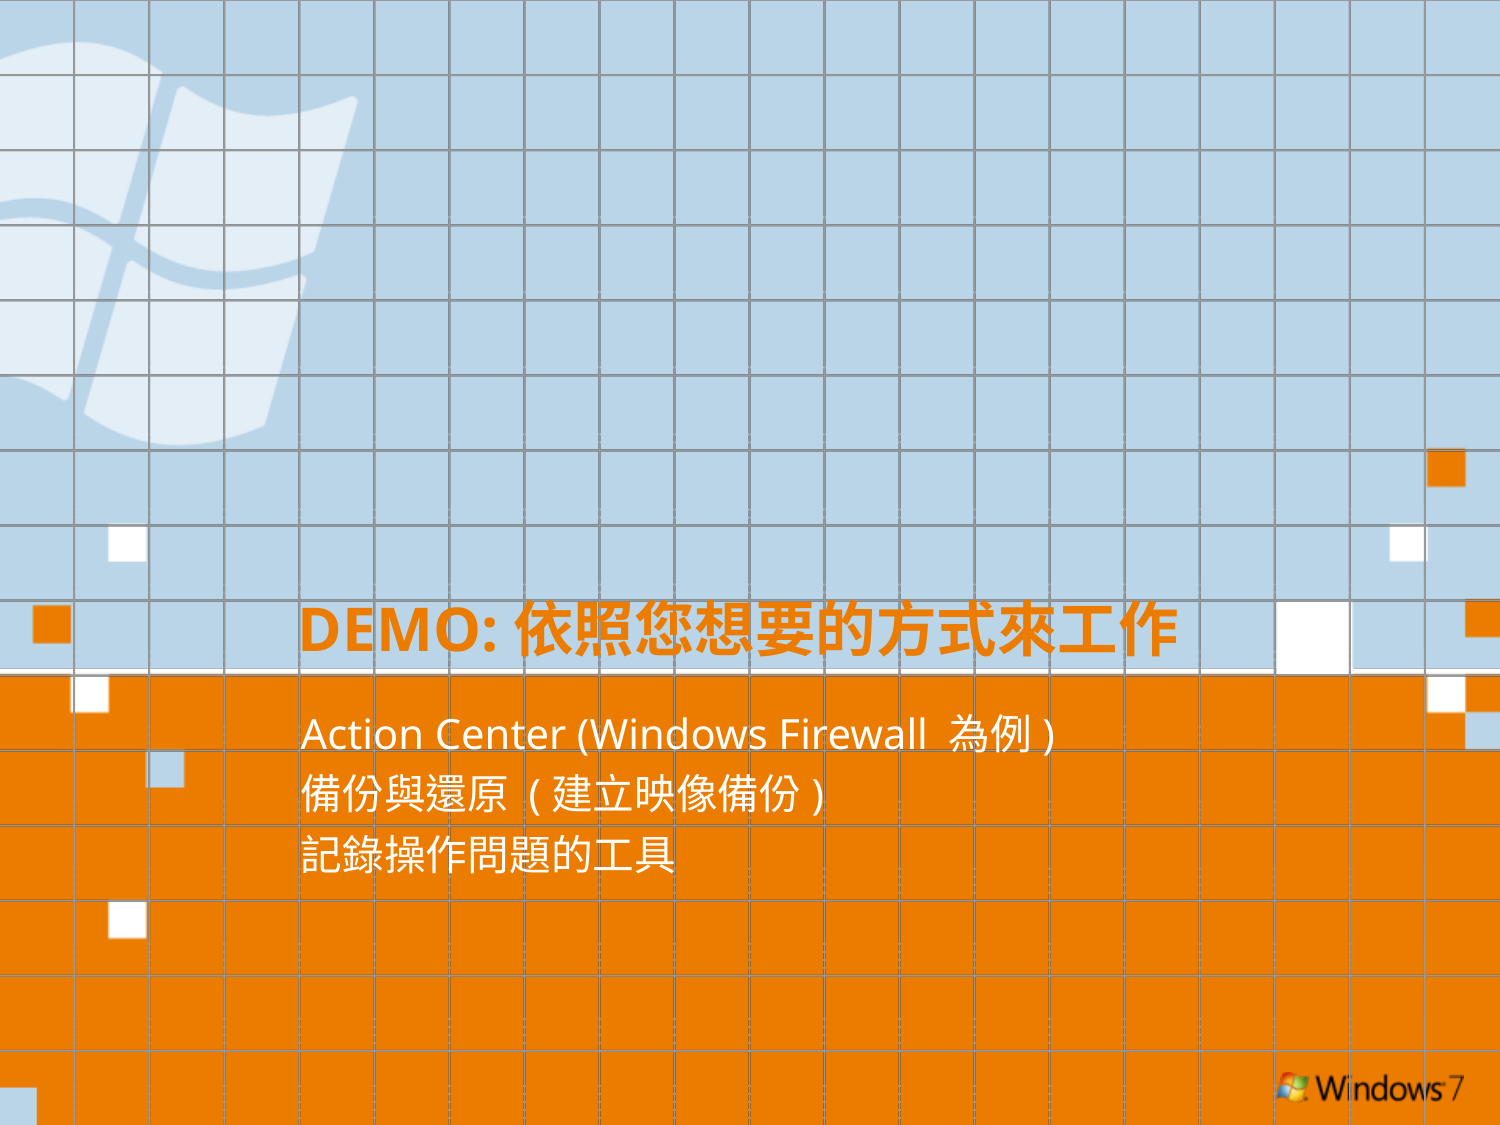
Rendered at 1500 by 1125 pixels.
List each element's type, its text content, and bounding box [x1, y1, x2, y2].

list Action Center (Windows Firewall 為例) 備份與還原 (建立映像備份) 記錄操作問題的工具 [285, 699, 1266, 1076]
title DEMO:依照您想要的方式來工作 [282, 583, 1266, 671]
